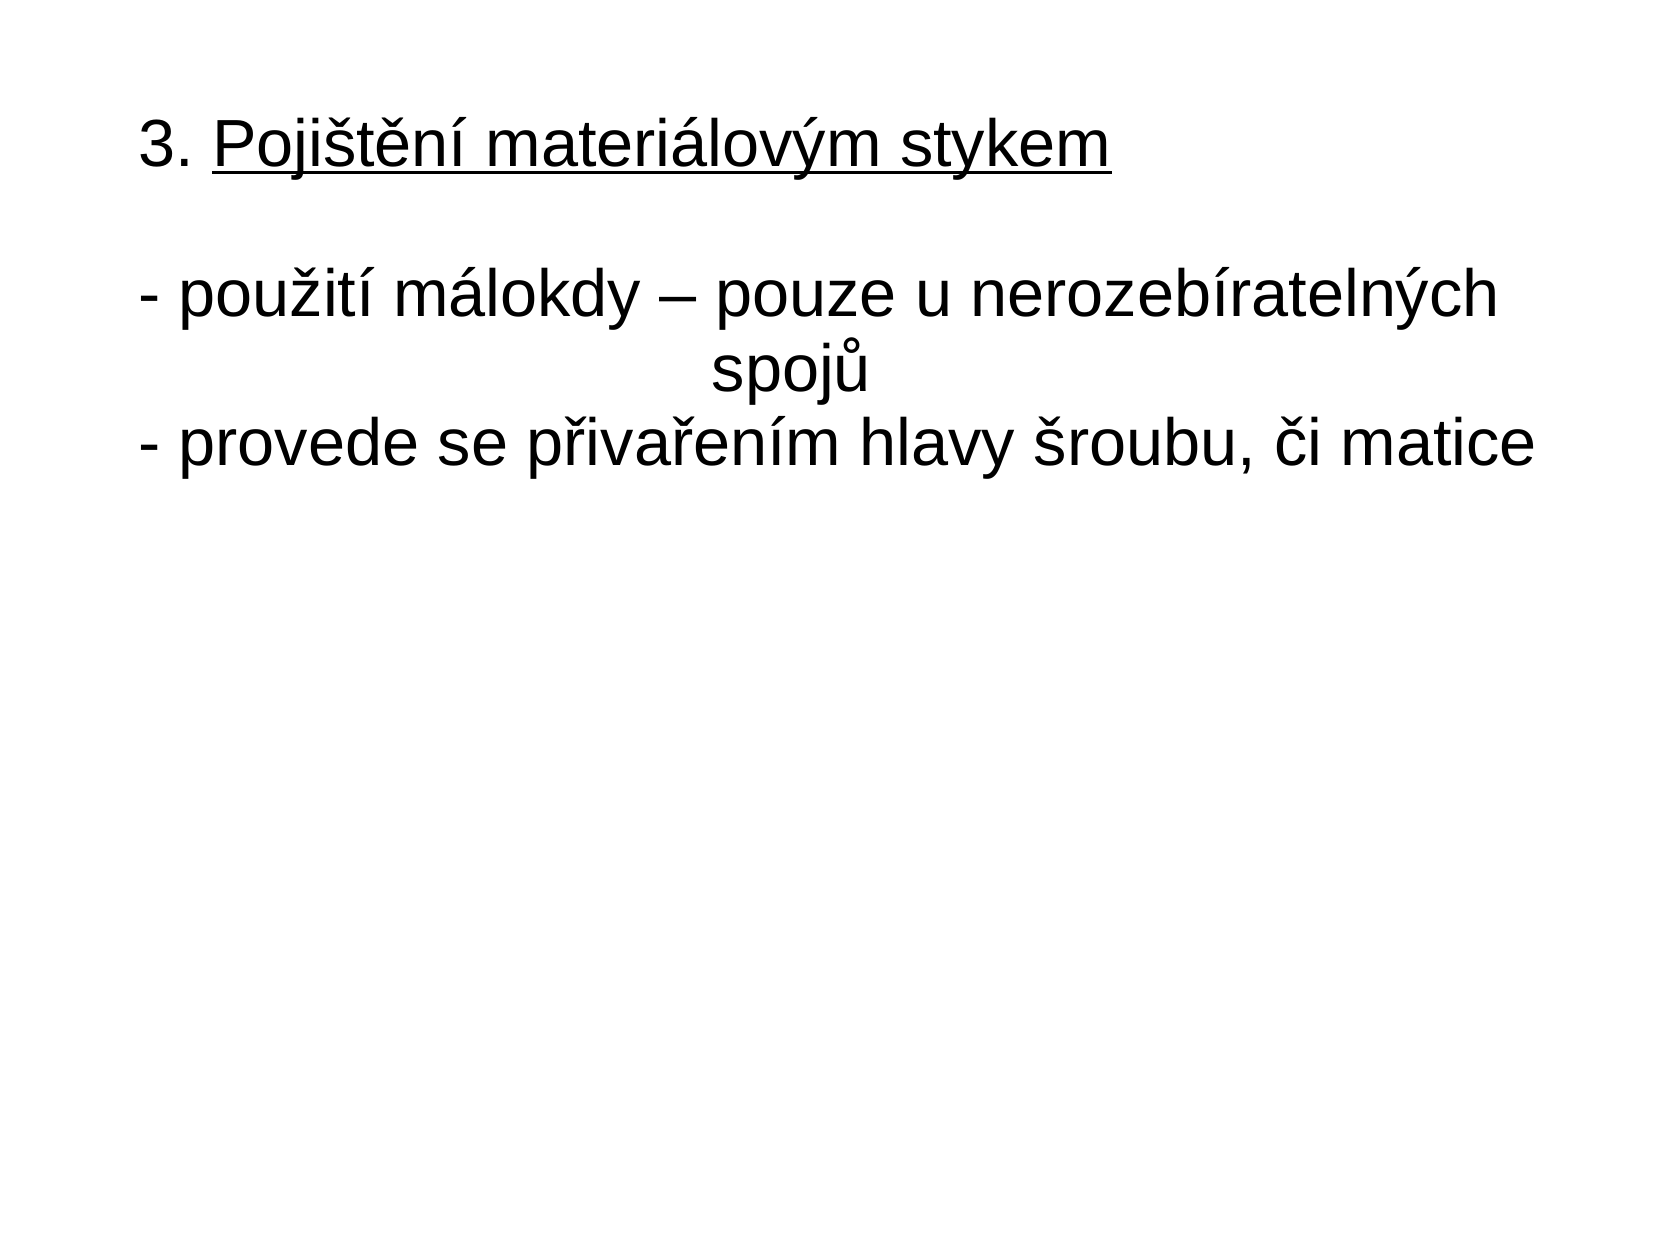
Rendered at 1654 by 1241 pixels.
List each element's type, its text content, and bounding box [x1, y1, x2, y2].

subtitle 3. Pojištění materiálovým stykem - použití málokdy – pouze u nerozebíratelných spojů - provede se přivařením hlavy šroubu, či matice [82, 31, 1571, 705]
